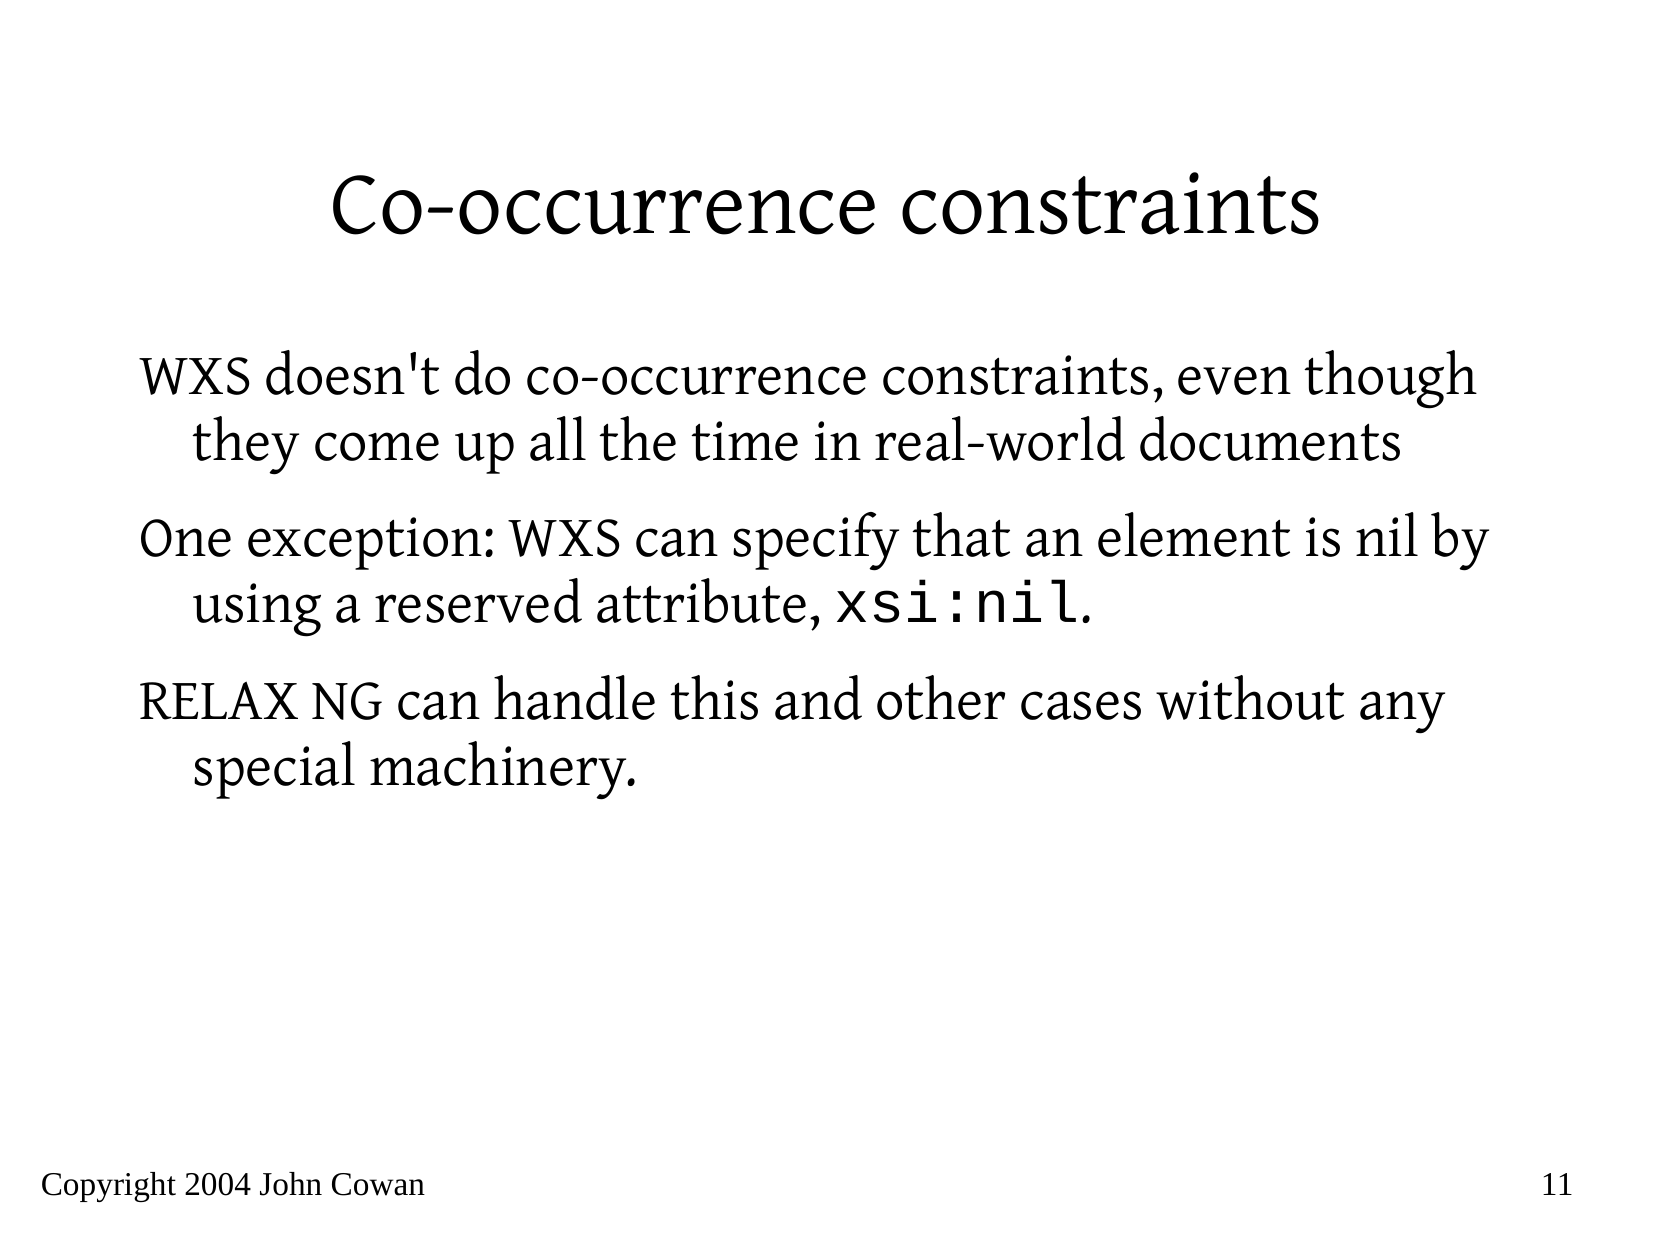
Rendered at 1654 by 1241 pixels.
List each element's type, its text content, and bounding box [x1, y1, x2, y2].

list WXS doesn't do co-occurrence constraints, even though they come up all the time in real-world documents One exception: WXS can specify that an element is nil by using a reserved attribute, xsi:nil. RELAX NG can handle this and other cases without any special machinery. [121, 344, 1534, 1127]
title Co-occurrence constraints [121, 102, 1534, 311]
